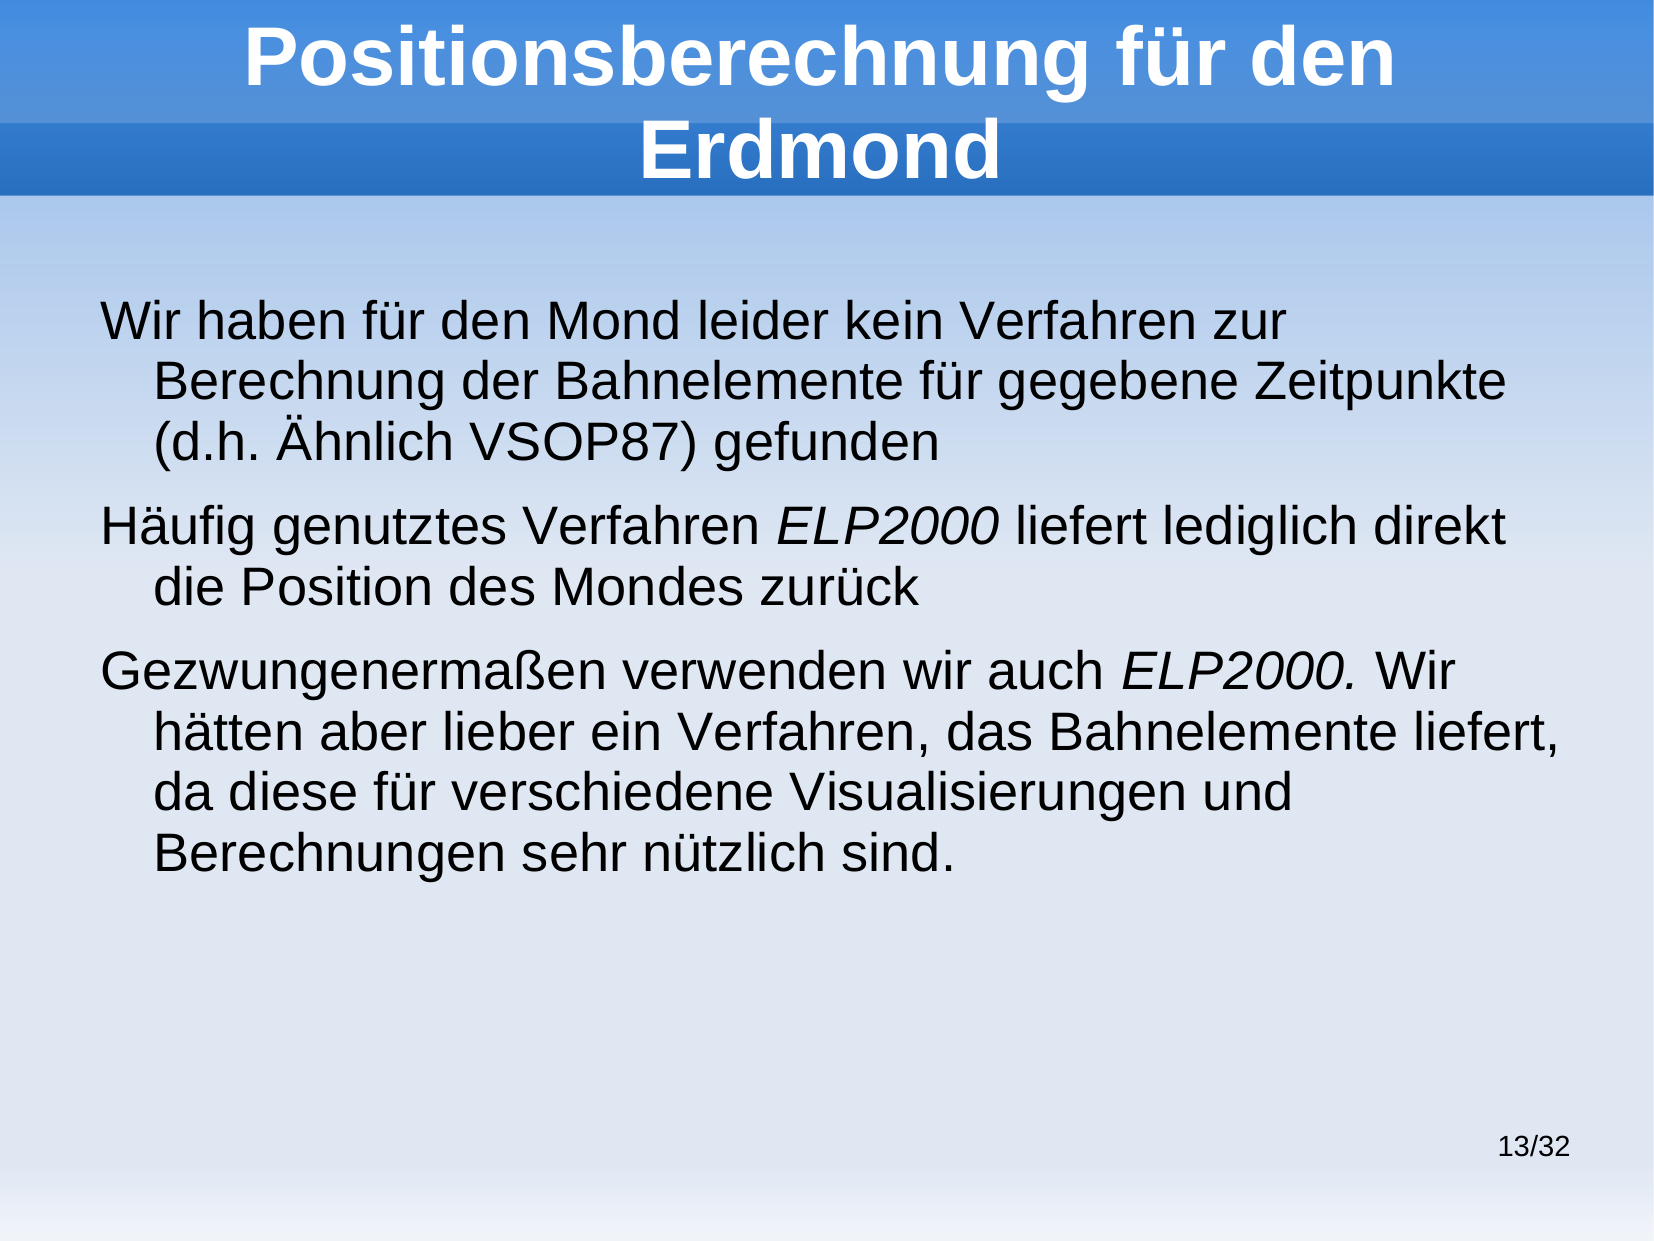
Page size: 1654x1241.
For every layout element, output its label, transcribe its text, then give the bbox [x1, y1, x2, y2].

title Positionsberechnung für den Erdmond [76, 7, 1565, 200]
picture [0, 0, 1654, 1241]
list Wir haben für den Mond leider kein Verfahren zur Berechnung der Bahnelemente für gegebene Zeitpunkte (d.h. Ähnlich VSOP87) gefunden Häufig genutztes Verfahren ELP2000 liefert lediglich direkt die Position des Mondes zurück Gezwungenermaßen verwenden wir auch ELP2000. Wir hätten aber lieber ein Verfahren, das Bahnelemente liefert, da diese für verschiedene Visualisierungen und Berechnungen sehr nützlich sind. [82, 290, 1571, 1094]
